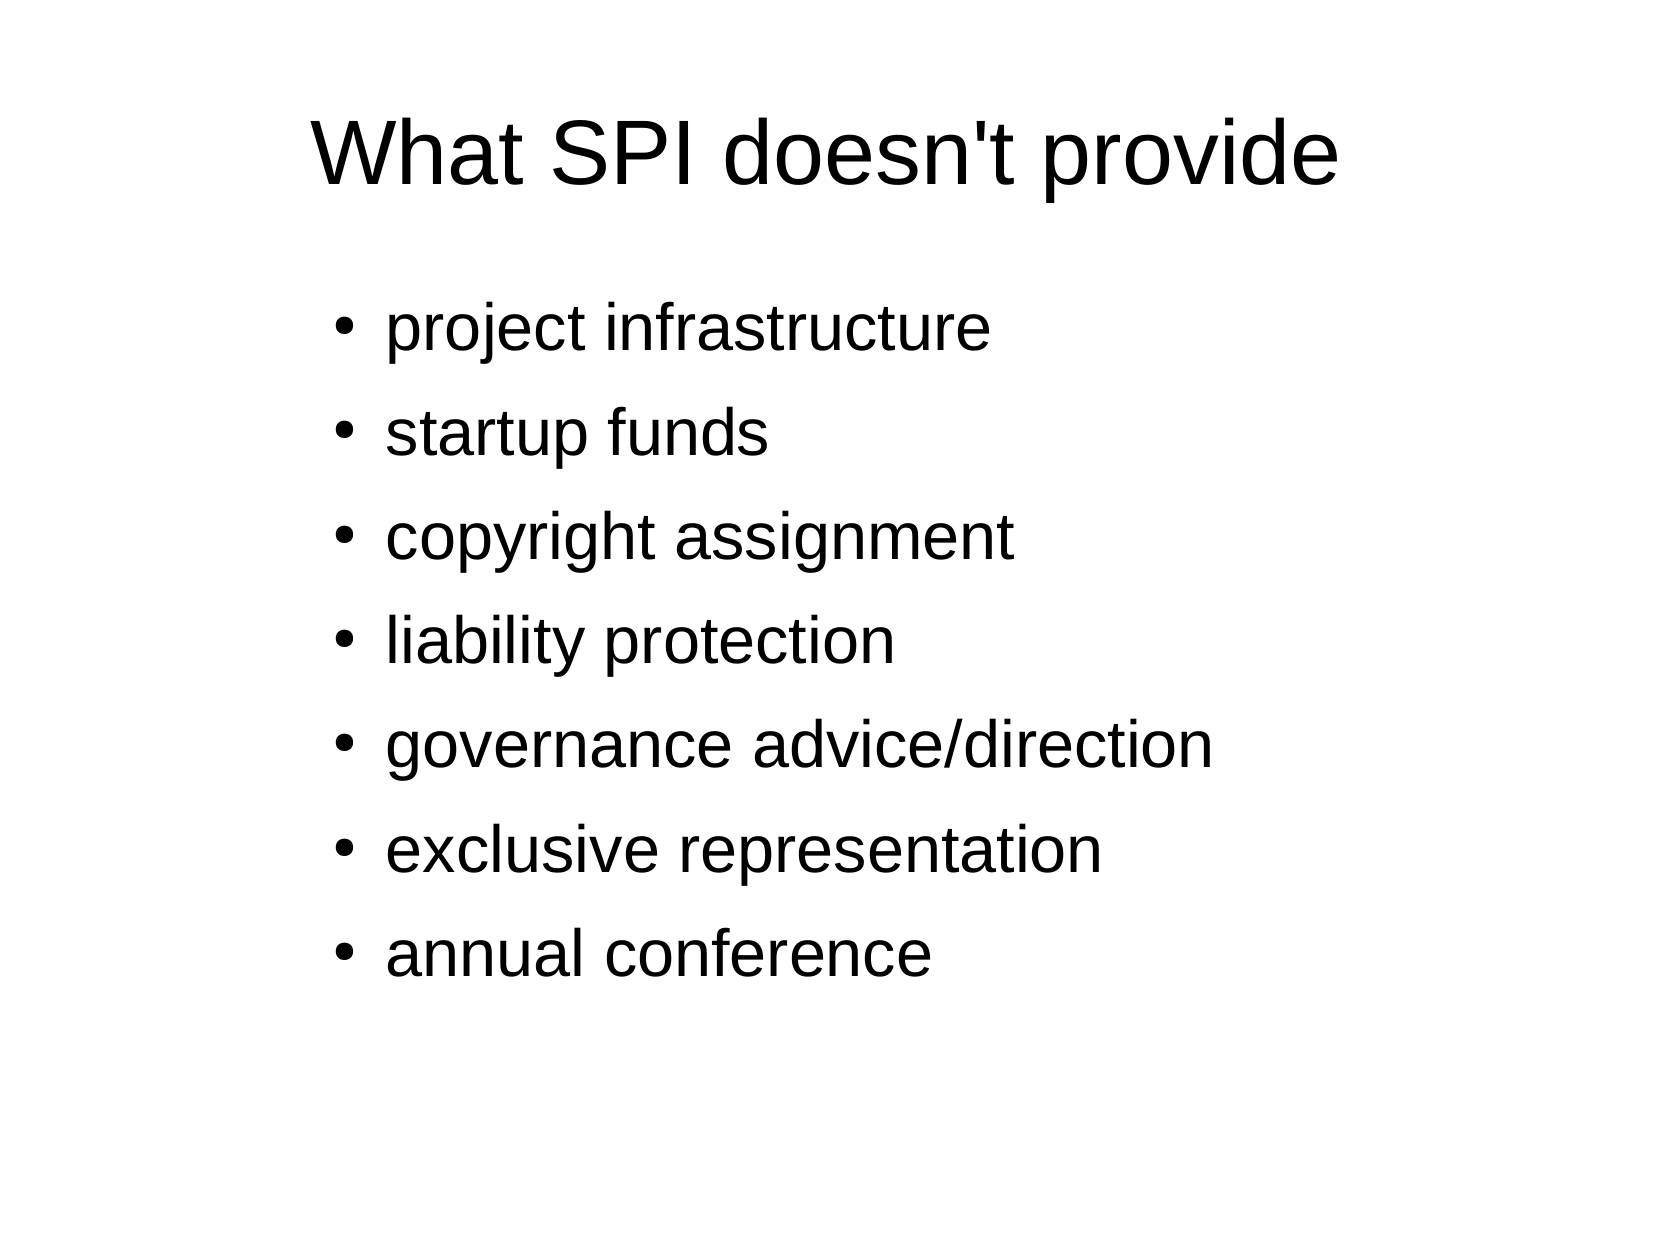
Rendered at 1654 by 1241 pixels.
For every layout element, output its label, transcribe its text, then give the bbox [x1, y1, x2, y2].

list project infrastructure startup funds copyright assignment liability protection governance advice/direction exclusive representation annual conference [315, 290, 1538, 1171]
title What SPI doesn't provide [82, 49, 1571, 257]
